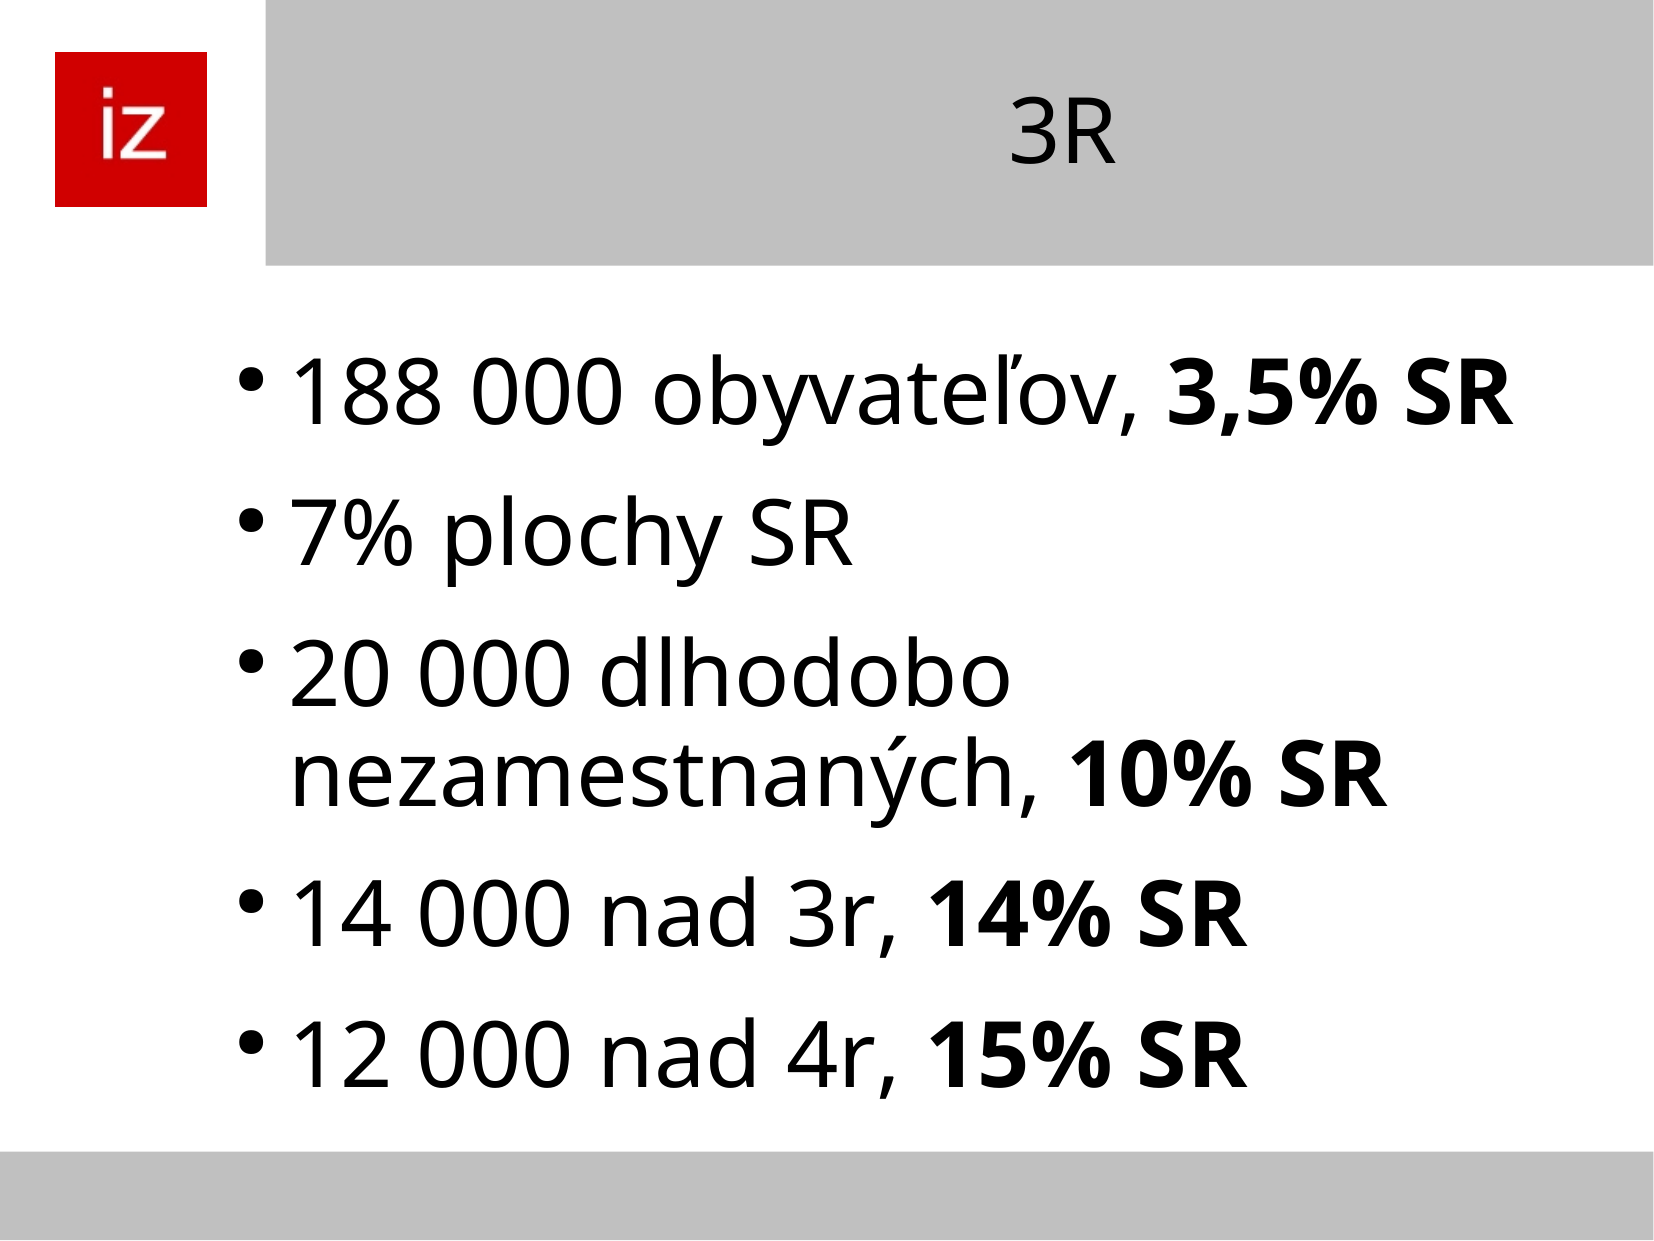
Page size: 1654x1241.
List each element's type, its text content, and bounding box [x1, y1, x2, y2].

title 3R [561, 29, 1565, 237]
picture [55, 52, 207, 207]
list 188 000 obyvateľov, 3,5% SR 7% plochy SR 20 000 dlhodobo nezamestnaných, 10% SR 14 000 nad 3r, 14% SR 12 000 nad 4r, 15% SR [121, 344, 1533, 1126]
